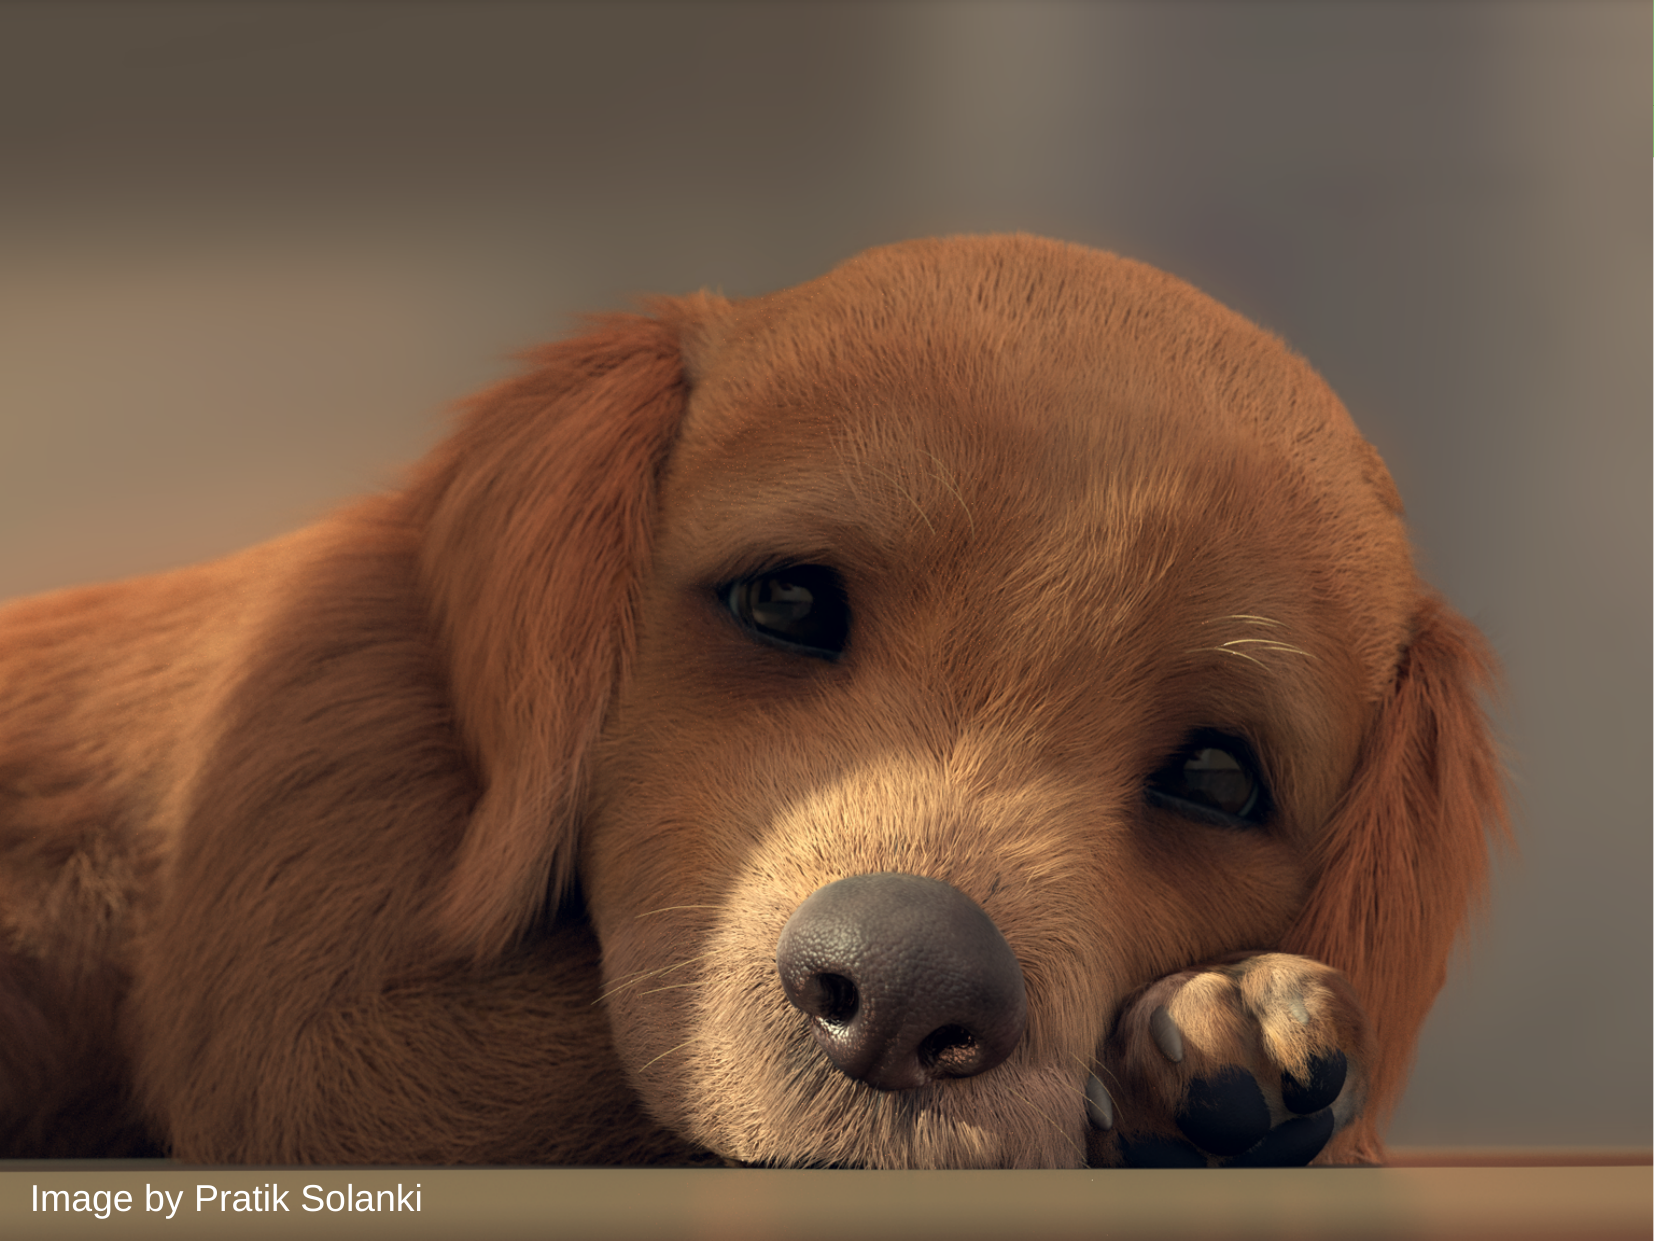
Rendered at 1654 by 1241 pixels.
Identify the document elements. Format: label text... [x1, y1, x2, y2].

picture [0, 0, 1654, 1241]
text_box Image by Pratik Solanki [15, 1170, 439, 1227]
